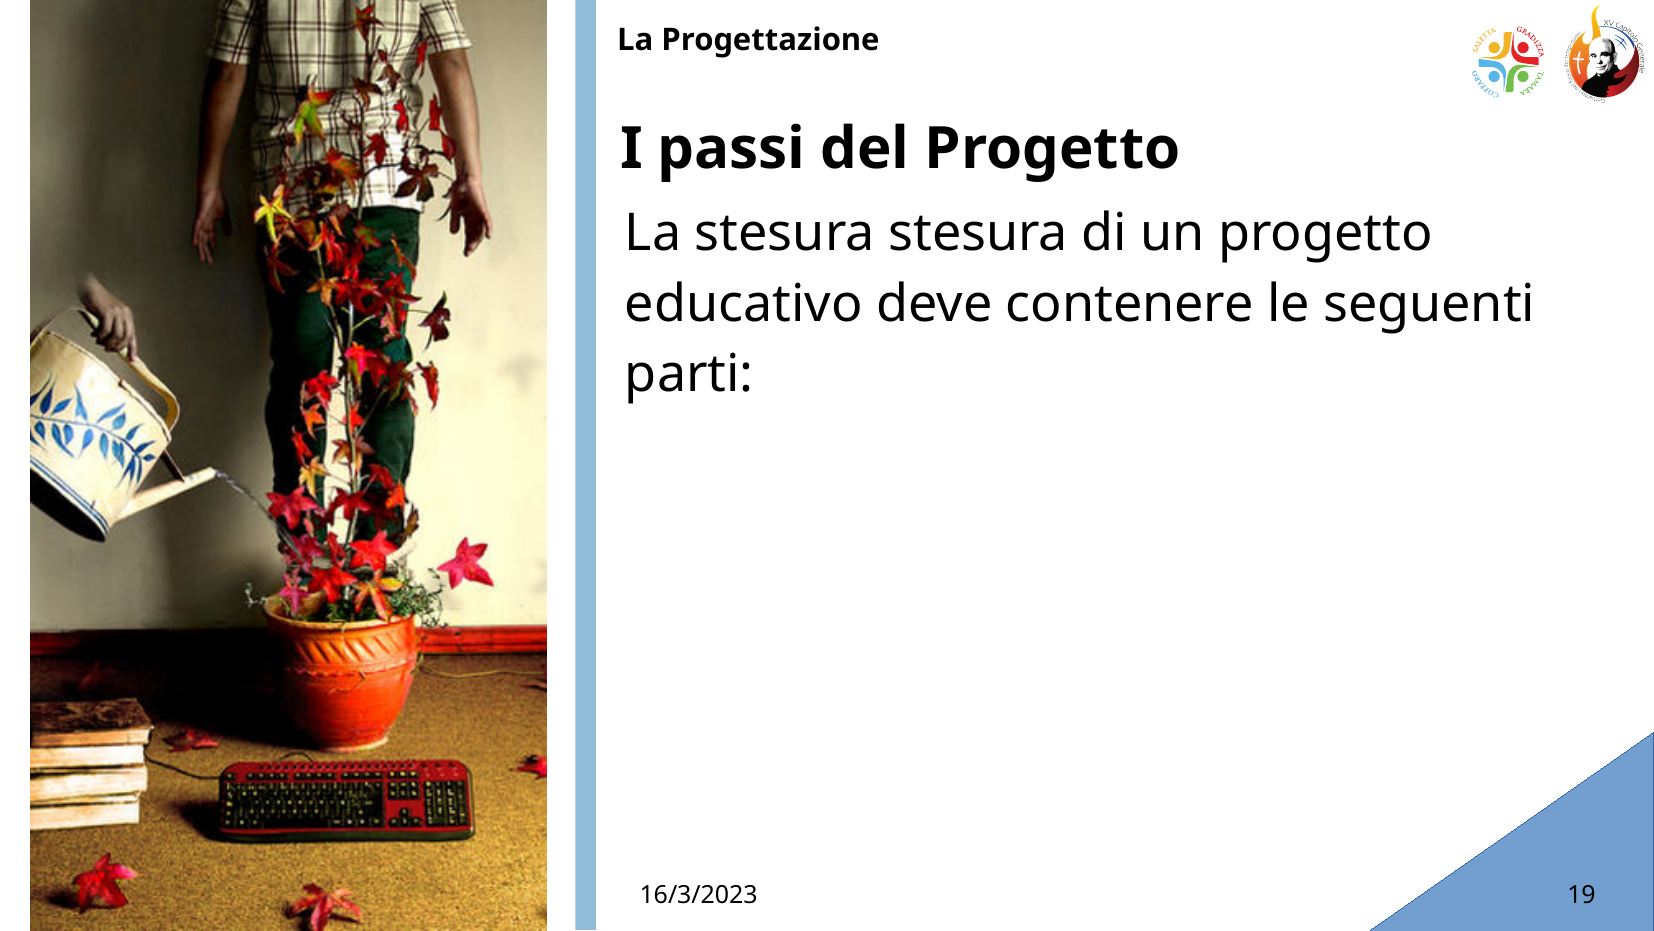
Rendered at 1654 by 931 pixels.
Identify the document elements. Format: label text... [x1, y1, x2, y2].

text_box La Progettazione [602, 9, 1335, 63]
title I passi del Progetto [620, 106, 1617, 178]
picture [30, 0, 547, 931]
picture [1563, 4, 1646, 103]
subtitle La stesura stesura di un progetto educativo deve contenere le seguenti parti: [624, 194, 1602, 891]
